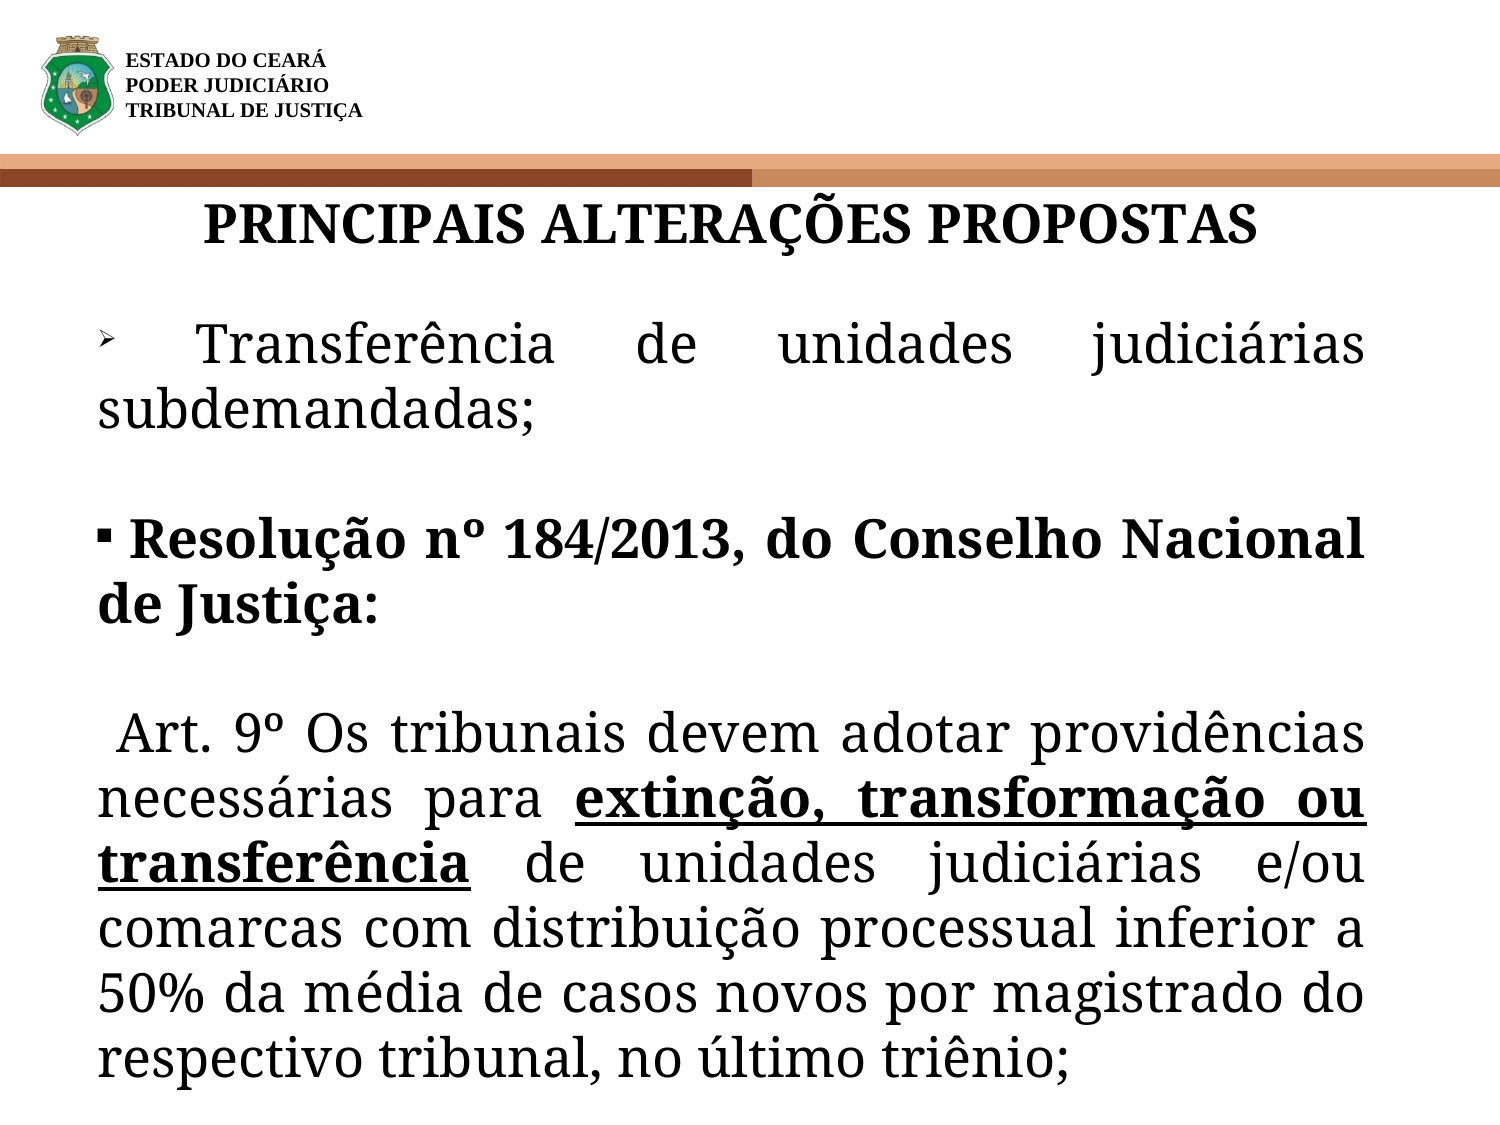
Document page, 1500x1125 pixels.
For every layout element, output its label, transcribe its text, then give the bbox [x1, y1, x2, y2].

picture [37, 35, 118, 136]
picture [0, 154, 1500, 187]
text_box PRINCIPAIS ALTERAÇÕES PROPOSTAS Transferência de unidades judiciárias subdemandadas; Resolução nº 184/2013, do Conselho Nacional de Justiça: Art. 9º Os tribunais devem adotar providências necessárias para extinção, transformação ou transferência de unidades judiciárias e/ou comarcas com distribuição processual inferior a 50% da média de casos novos por magistrado do respectivo tribunal, no último triênio; [82, 181, 1382, 697]
